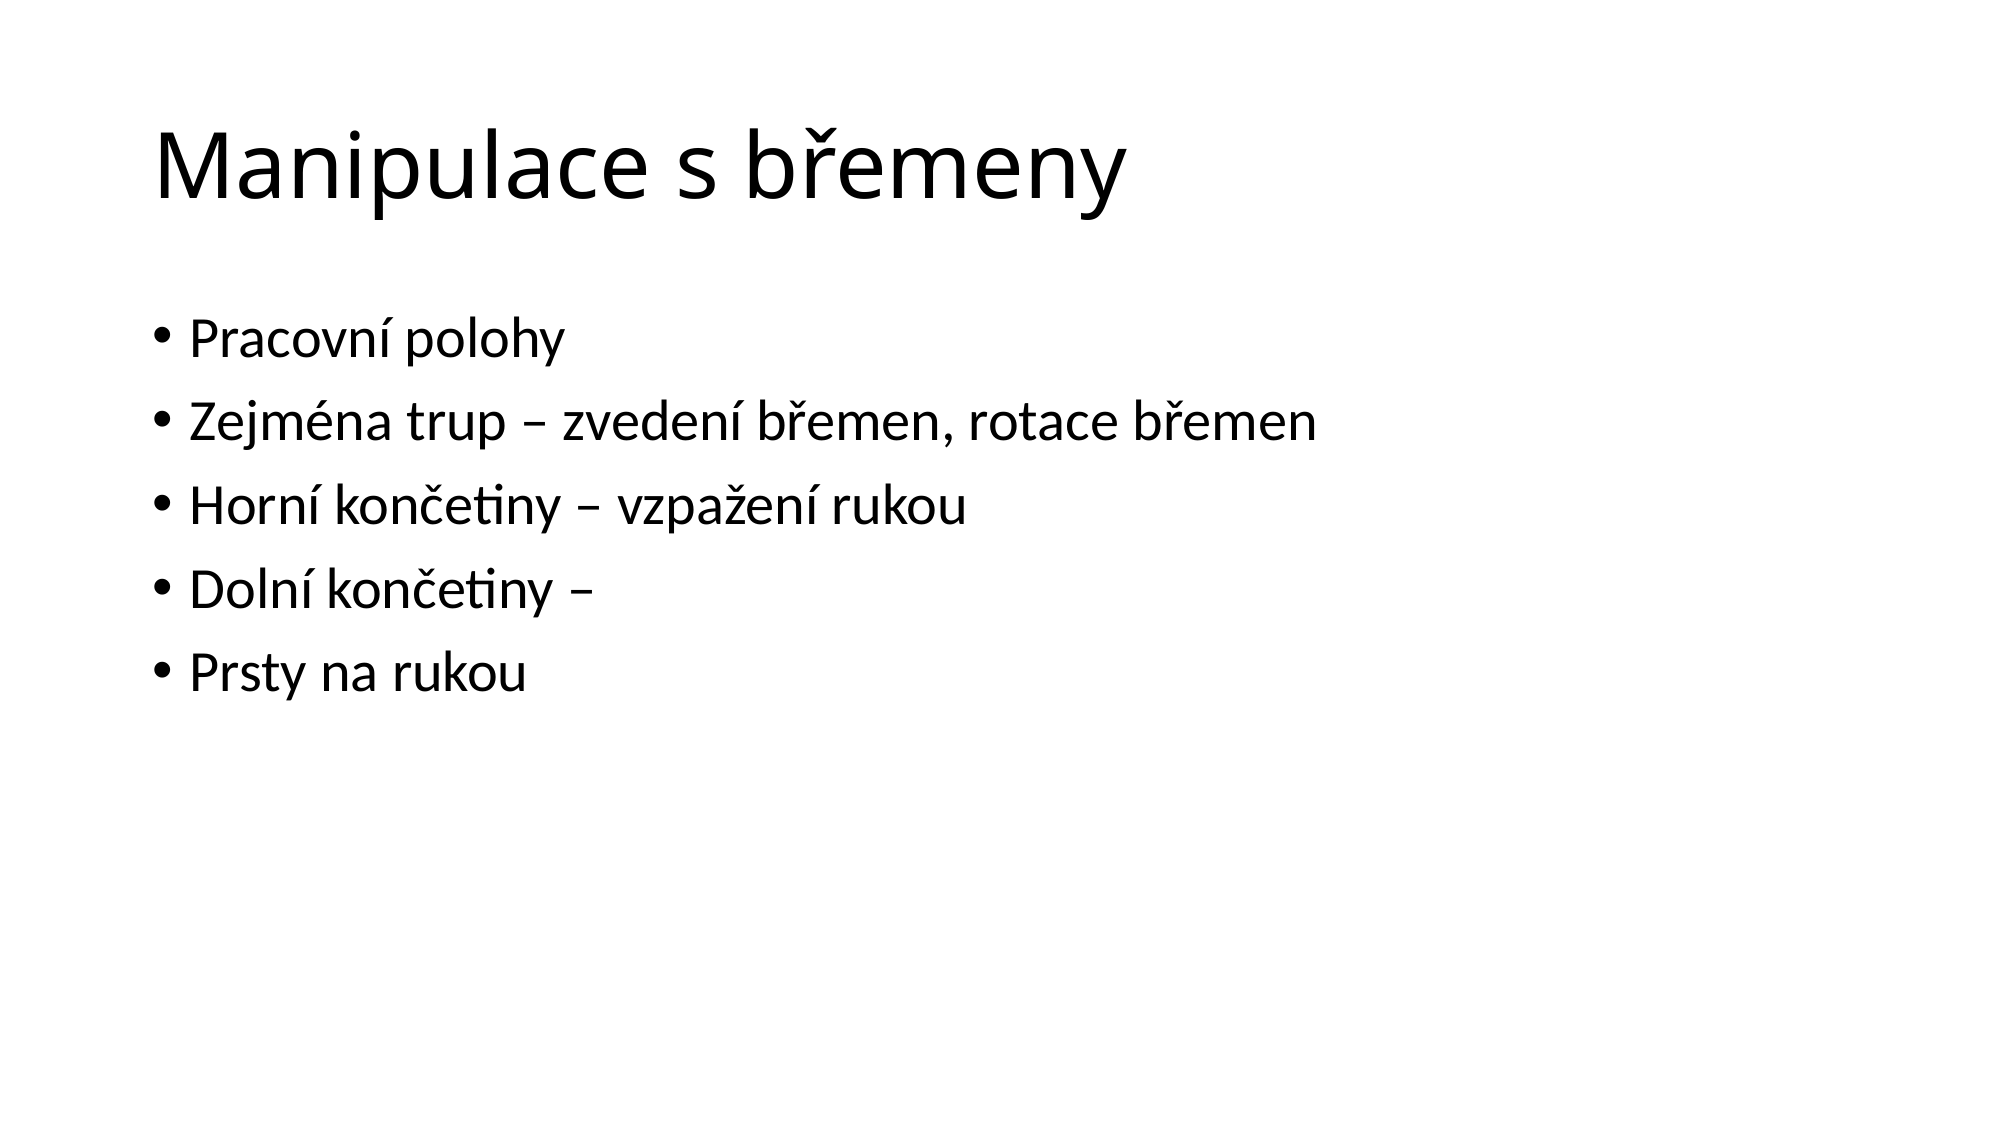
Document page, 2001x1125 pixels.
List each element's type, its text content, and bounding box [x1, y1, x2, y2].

list Pracovní polohy Zejména trup – zvedení břemen, rotace břemen Horní končetiny – vzpažení rukou Dolní končetiny – Prsty na rukou [137, 299, 1863, 1014]
title Manipulace s břemeny [137, 59, 1863, 278]
